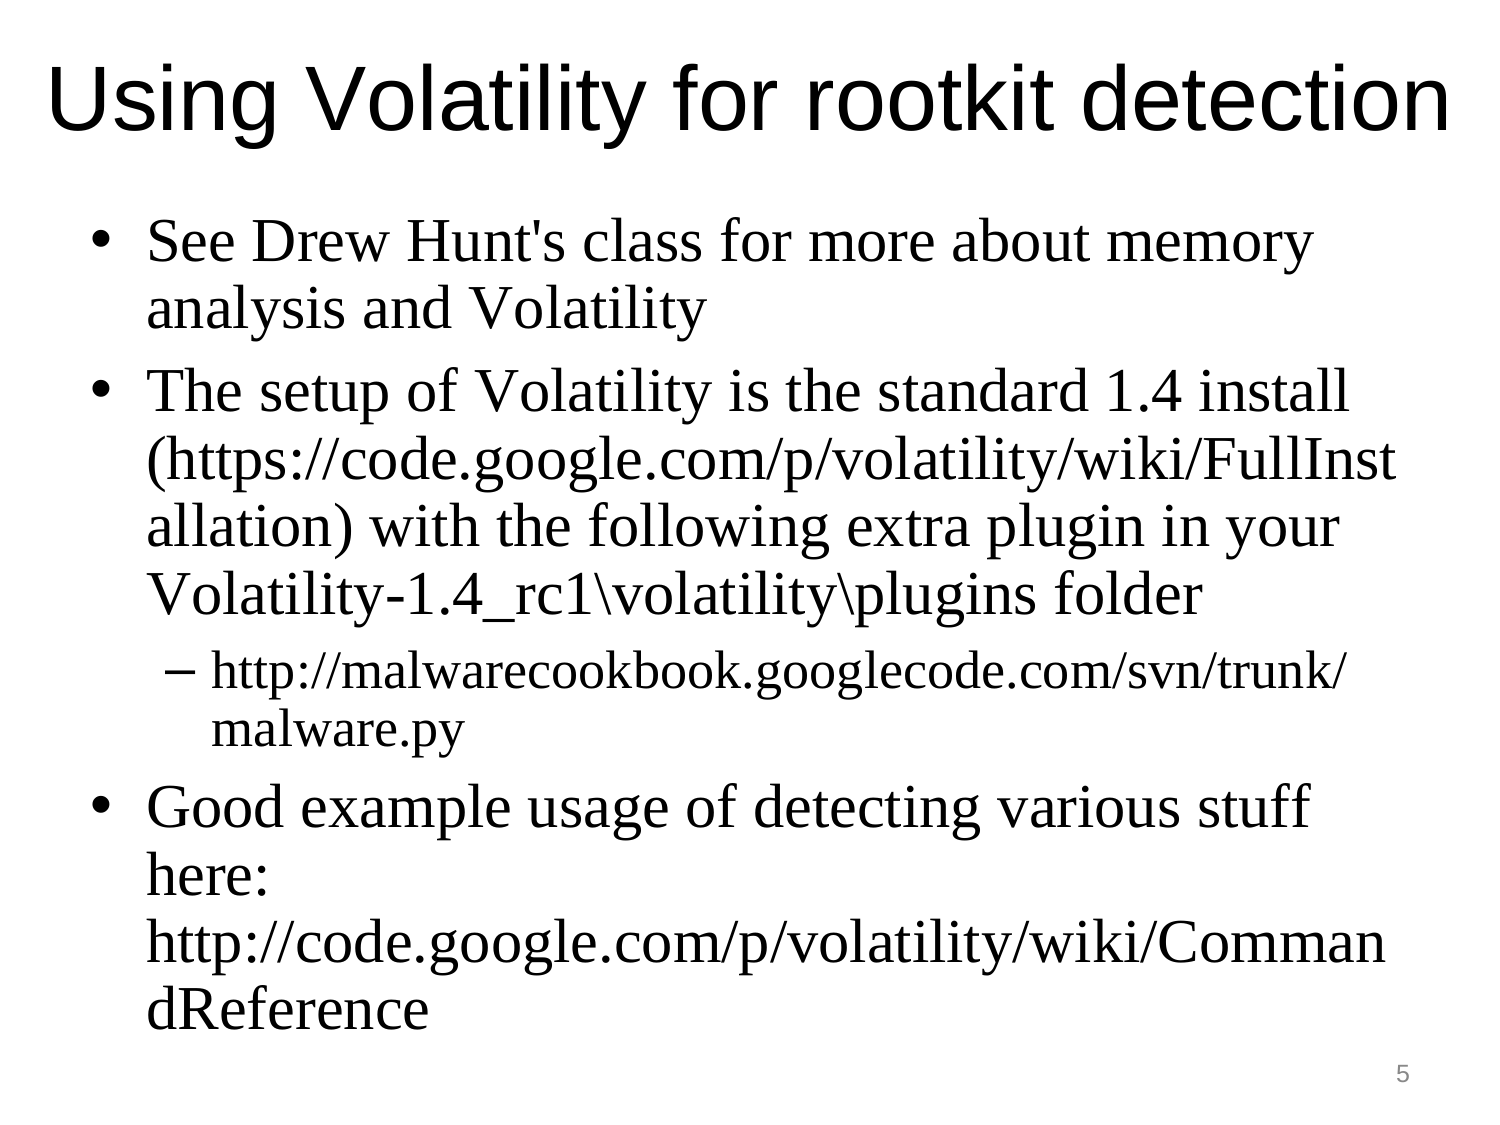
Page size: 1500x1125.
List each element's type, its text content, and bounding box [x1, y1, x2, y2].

title Using Volatility for rootkit detection [0, 0, 1500, 188]
text_box <number> [1074, 1042, 1426, 1103]
list See Drew Hunt's class for more about memory analysis and Volatility The setup of Volatility is the standard 1.4 install (https://code.google.com/p/volatility/wiki/FullInstallation) with the following extra plugin in your Volatility-1.4_rc1\volatility\plugins folder http://malwarecookbook.googlecode.com/svn/trunk/malware.py Good example usage of detecting various stuff here: http://code.google.com/p/volatility/wiki/CommandReference [75, 200, 1426, 1052]
